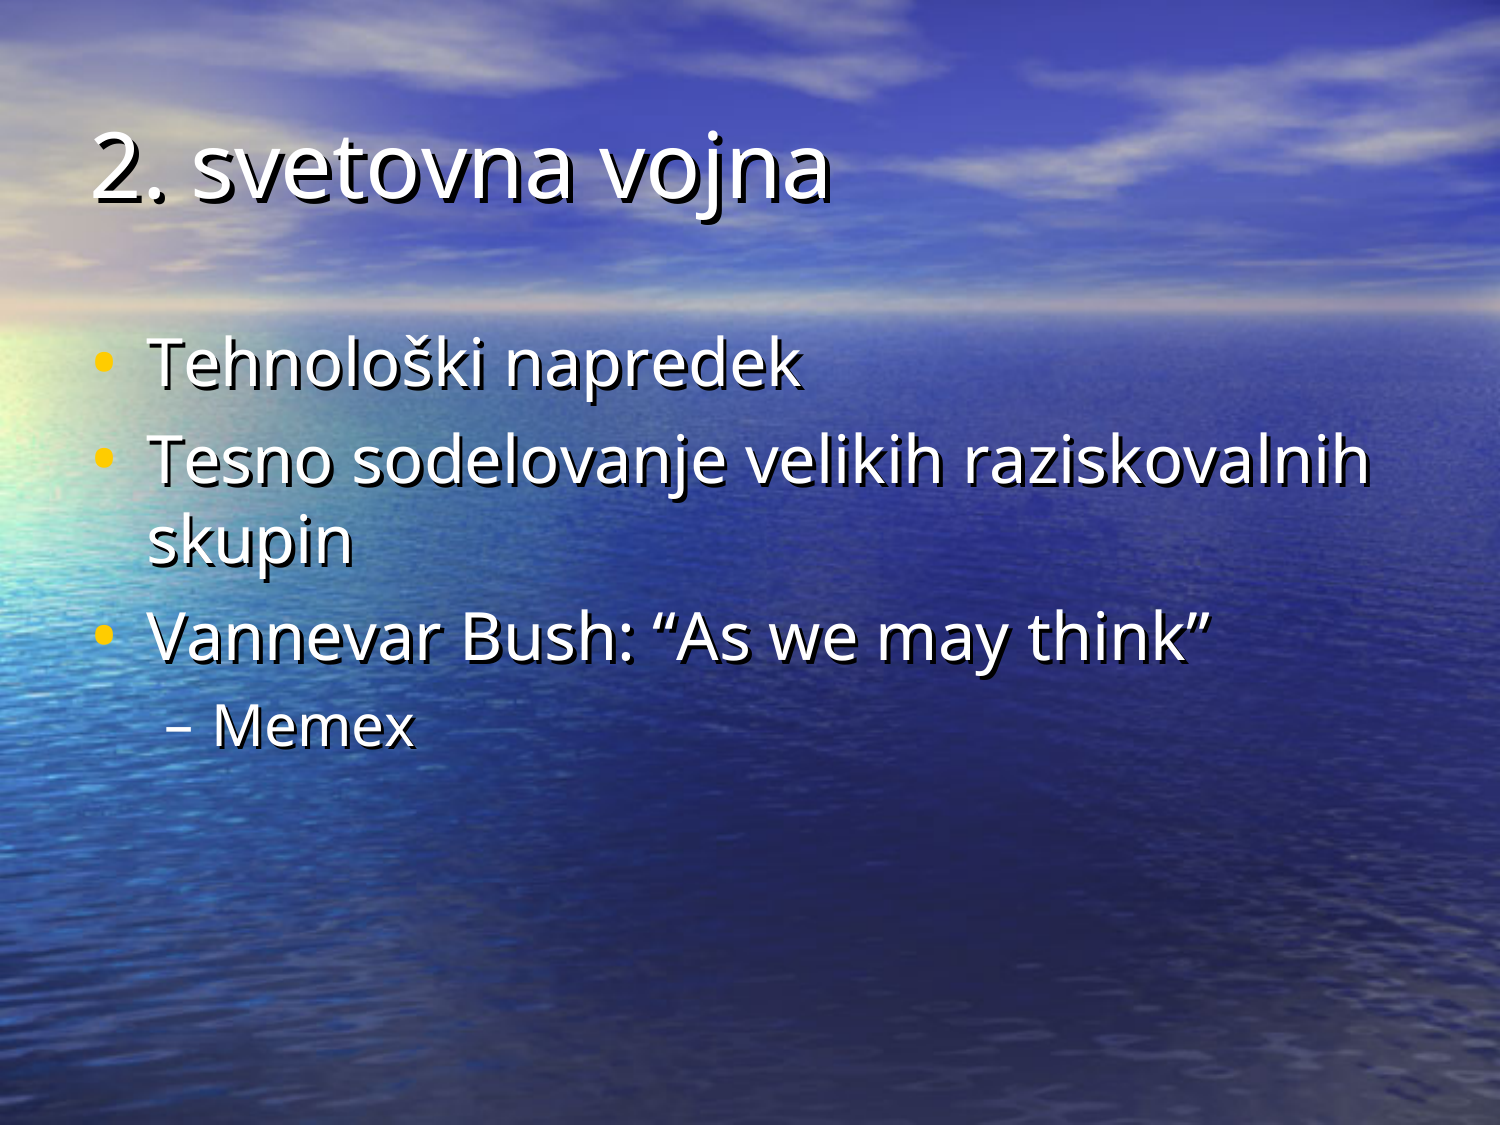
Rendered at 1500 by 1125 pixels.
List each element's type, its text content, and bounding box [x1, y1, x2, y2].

list Tehnološki napredek Tesno sodelovanje velikih raziskovalnih skupin Vannevar Bush: “As we may think” Memex [75, 312, 1426, 988]
title 2. svetovna vojna [75, 47, 1426, 276]
picture [0, 0, 1500, 1125]
